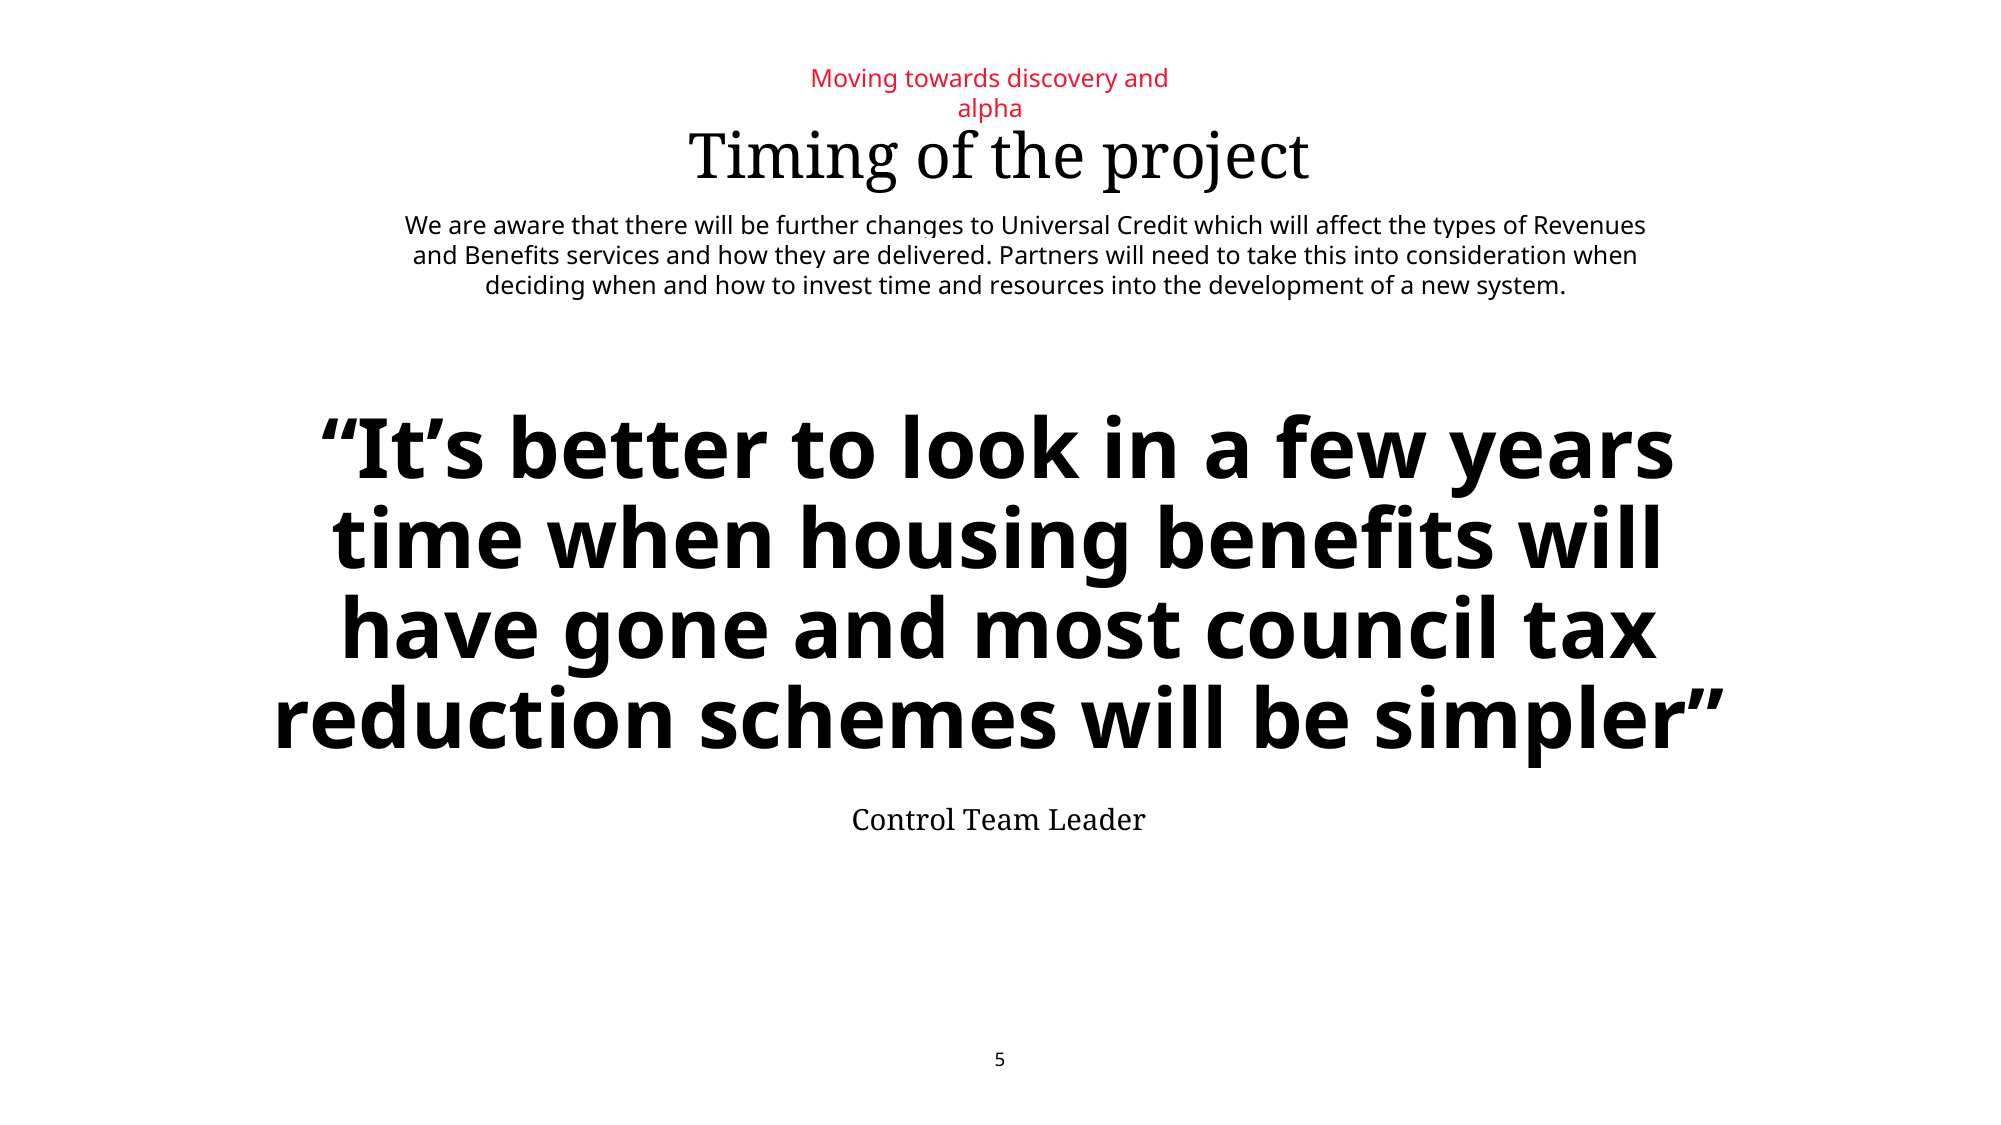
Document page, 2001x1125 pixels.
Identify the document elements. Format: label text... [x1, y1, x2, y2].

text_box We are aware that there will be further changes to Universal Credit which will affect the types of Revenues and Benefits services and how they are delivered. Partners will need to take this into consideration when deciding when and how to invest time and resources into the development of a new system. [381, 202, 1672, 344]
text_box Moving towards discovery and alpha [775, 58, 1205, 97]
text_box 51 [955, 998, 1045, 1123]
text_box “It’s better to look in a few years time when housing benefits will have gone and most council tax reduction schemes will be simpler” Control Team Leader [239, 245, 1759, 998]
text_box Timing of the project [85, 125, 1915, 207]
